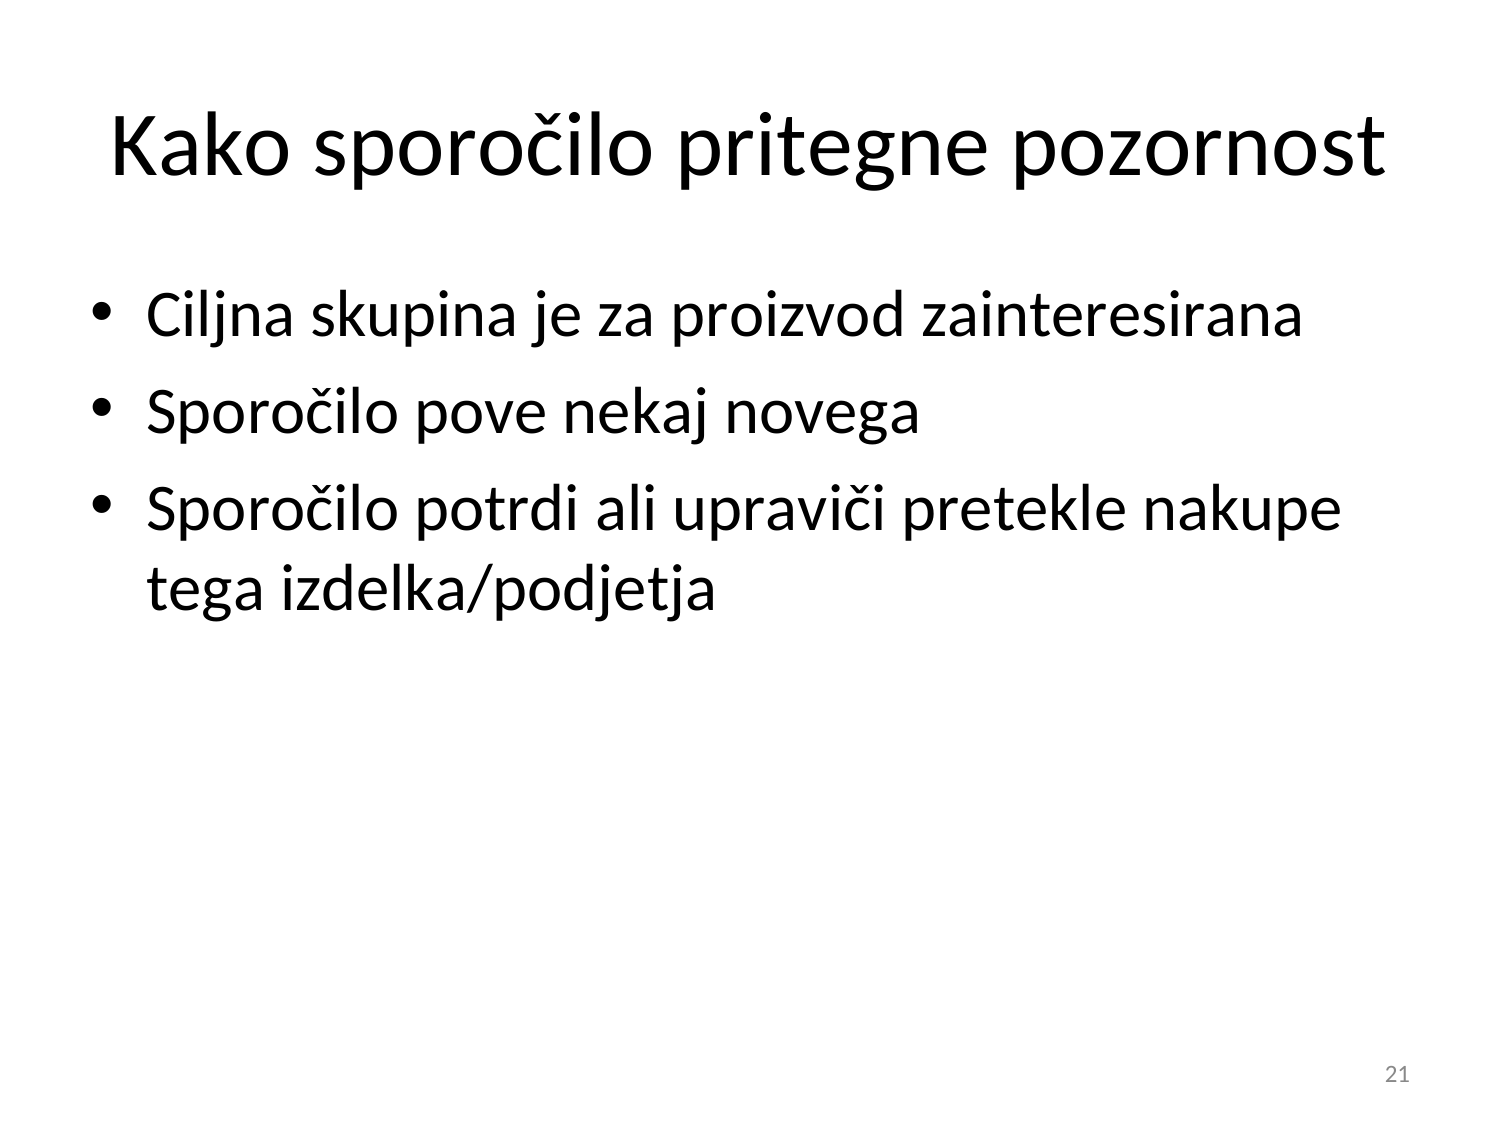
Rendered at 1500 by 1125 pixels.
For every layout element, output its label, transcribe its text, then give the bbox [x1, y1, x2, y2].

list Ciljna skupina je za proizvod zainteresirana Sporočilo pove nekaj novega Sporočilo potrdi ali upraviči pretekle nakupe tega izdelka/podjetja [75, 262, 1426, 1006]
title Kako sporočilo pritegne pozornost [75, 21, 1426, 257]
text_box <number> [1074, 1042, 1426, 1103]
